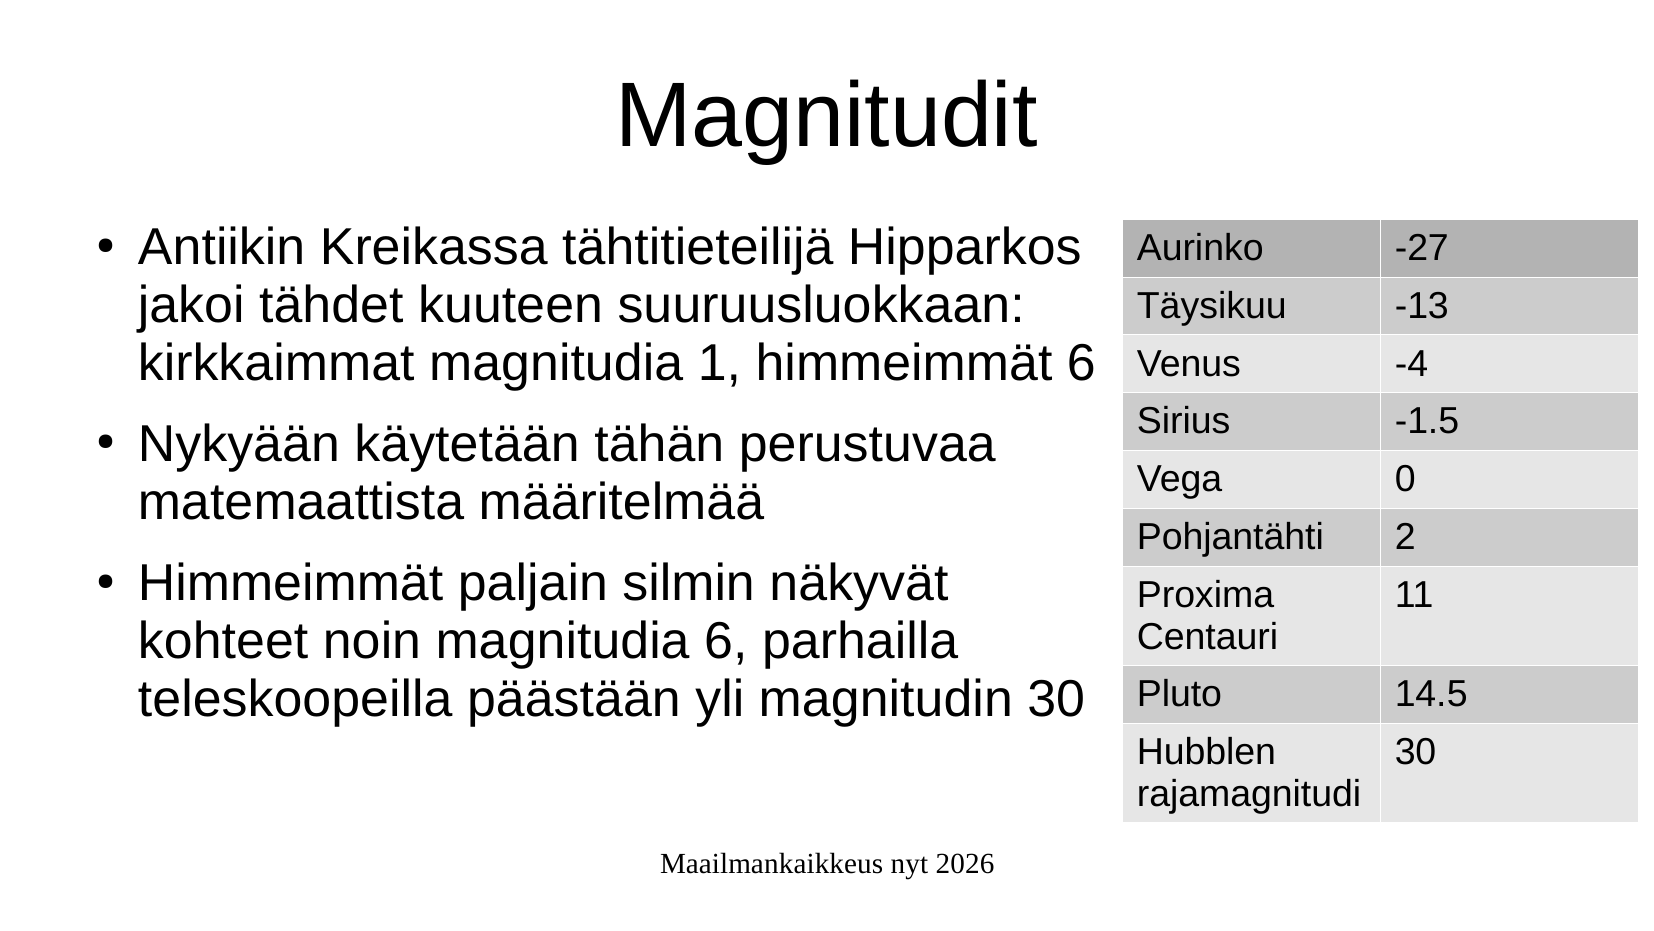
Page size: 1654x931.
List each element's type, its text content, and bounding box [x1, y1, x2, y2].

table_cell -13 [1381, 278, 1638, 334]
table_cell 11 [1381, 567, 1638, 665]
title Magnitudit [82, 37, 1571, 193]
table_cell 30 [1381, 724, 1638, 822]
table_cell 2 [1381, 509, 1638, 566]
table_cell Proxima Centauri [1123, 567, 1380, 665]
table_cell 0 [1381, 451, 1638, 508]
table_cell -1.5 [1381, 393, 1638, 450]
table_cell 14.5 [1381, 666, 1638, 723]
table_cell Venus [1123, 335, 1380, 392]
table_cell Hubblen rajamagnitudi [1123, 724, 1380, 822]
table_cell Pluto [1123, 666, 1380, 723]
table_cell Sirius [1123, 393, 1380, 450]
table_header Aurinko [1123, 220, 1380, 277]
table_cell Pohjantähti [1123, 509, 1380, 566]
table_cell Täysikuu [1123, 278, 1380, 334]
table_cell Vega [1123, 451, 1380, 508]
table_cell -4 [1381, 335, 1638, 392]
list Antiikin Kreikassa tähtitieteilijä Hipparkos jakoi tähdet kuuteen suuruusluokkaan: kirkkaimmat magnitudia 1, himmeimmät 6 Nykyään käytetään tähän perustuvaa matemaattista määritelmää Himmeimmät paljain silmin näkyvät kohteet noin magnitudia 6, parhailla teleskoopeilla päästään yli magnitudin 30 [82, 217, 1099, 758]
table_header -27 [1381, 220, 1638, 277]
